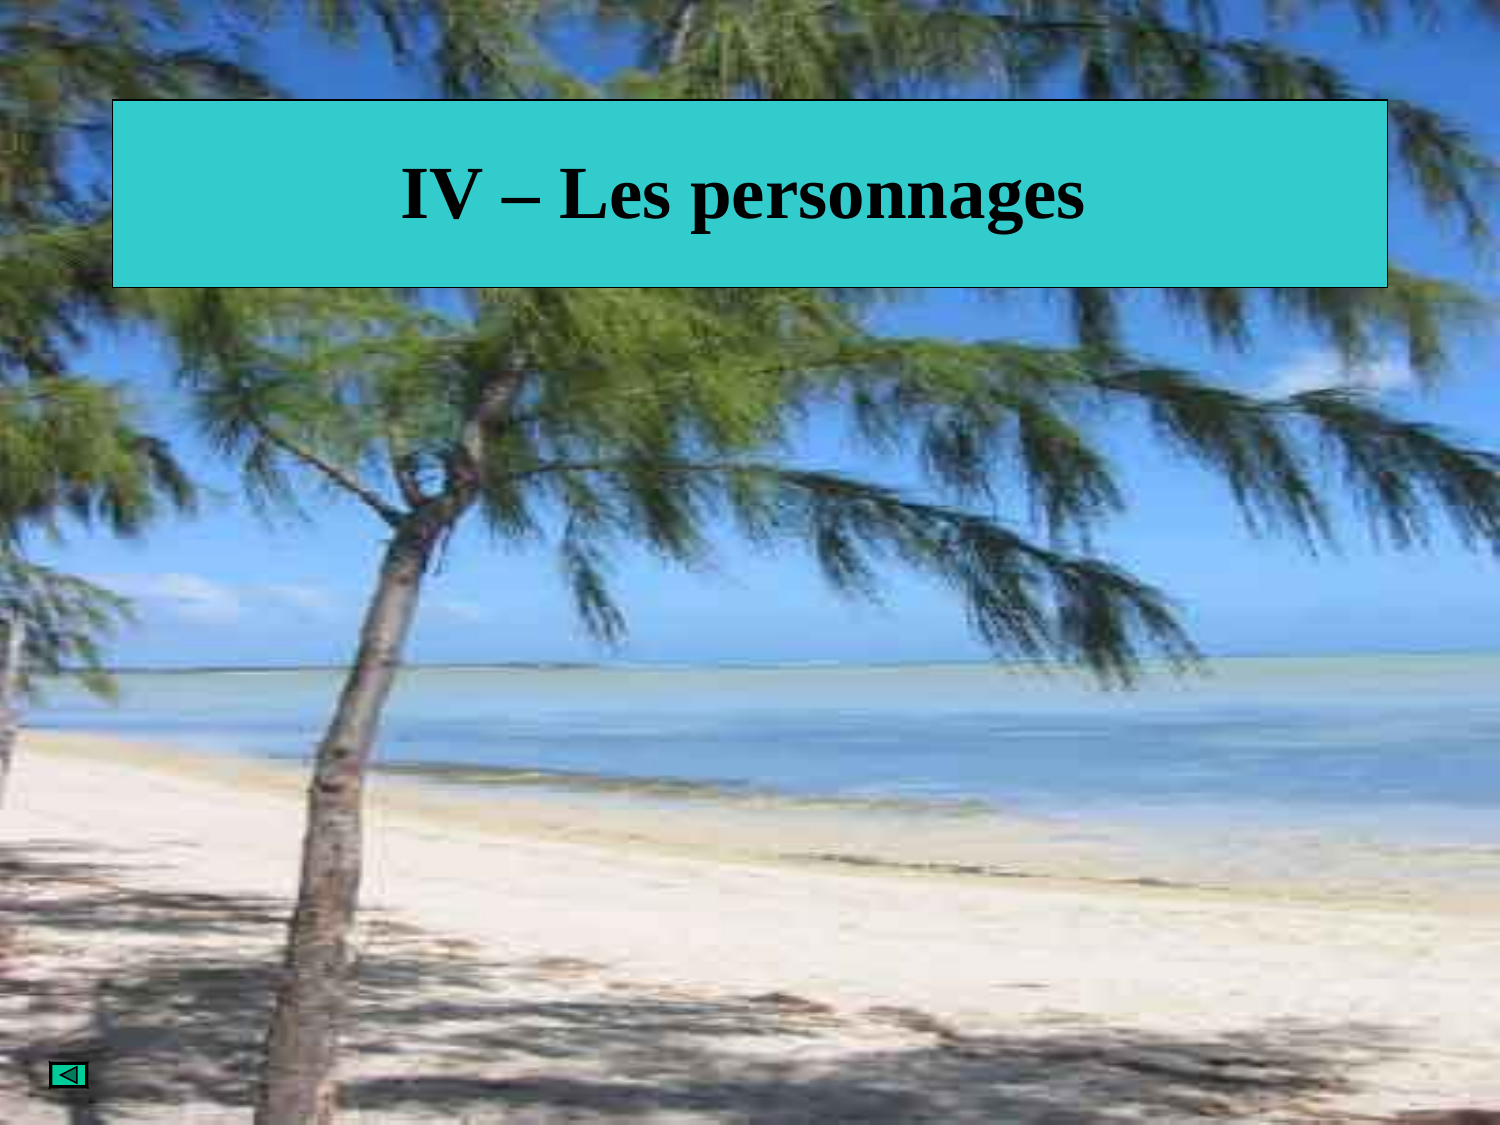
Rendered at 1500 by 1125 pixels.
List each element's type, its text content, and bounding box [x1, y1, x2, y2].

title IV – Les personnages [112, 99, 1388, 288]
text_box [51, 1062, 88, 1088]
picture [0, 0, 1500, 1125]
